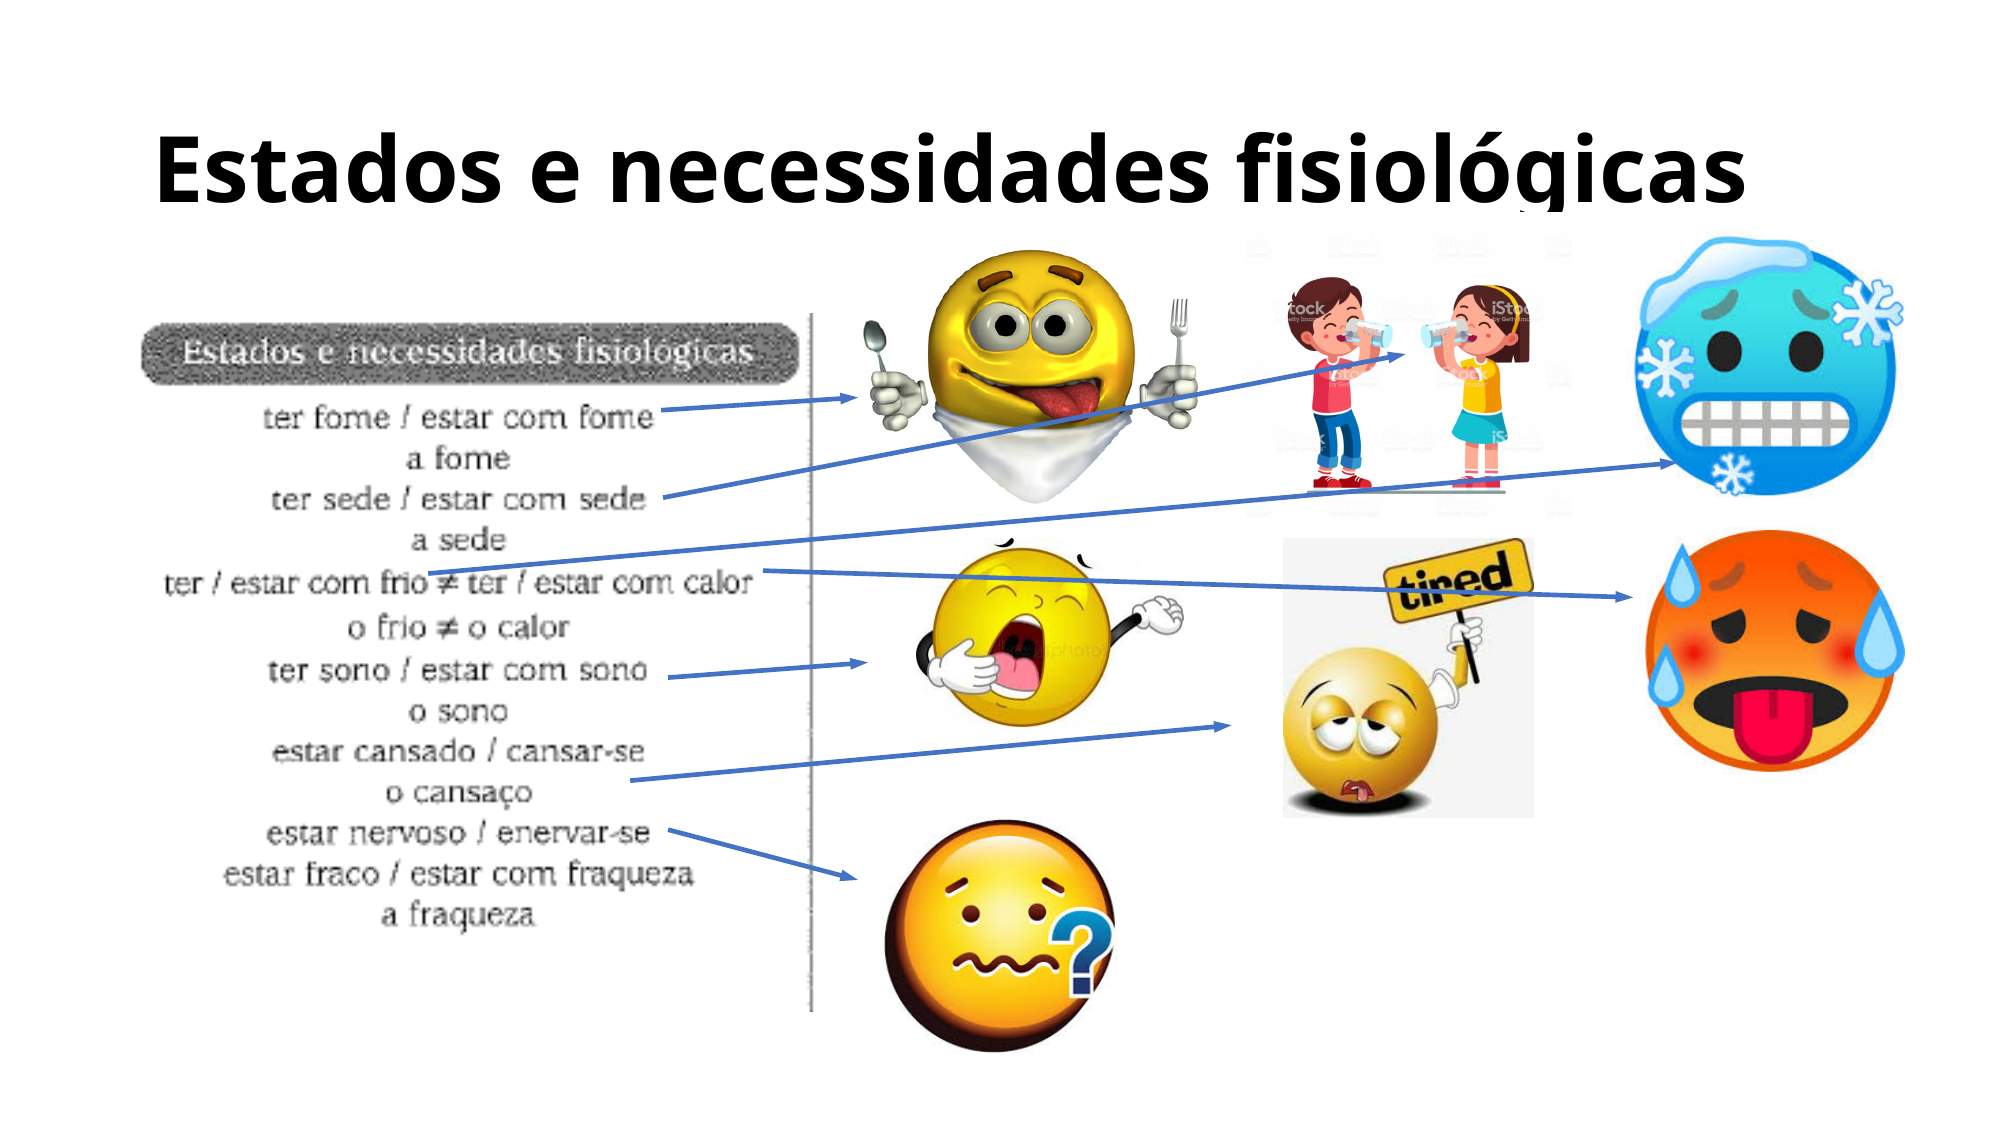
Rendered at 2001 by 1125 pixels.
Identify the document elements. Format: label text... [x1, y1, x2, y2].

picture [916, 538, 1184, 581]
picture [858, 396, 1203, 509]
picture [1637, 517, 1905, 785]
picture [1245, 475, 1572, 591]
picture [916, 578, 1184, 727]
picture [881, 817, 1119, 1055]
picture [1283, 589, 1534, 818]
picture [137, 313, 817, 1012]
picture [1245, 212, 1572, 498]
picture [1626, 230, 1905, 509]
title Estados e necessidades fisiológicas [137, 59, 1863, 278]
picture [858, 242, 1203, 457]
